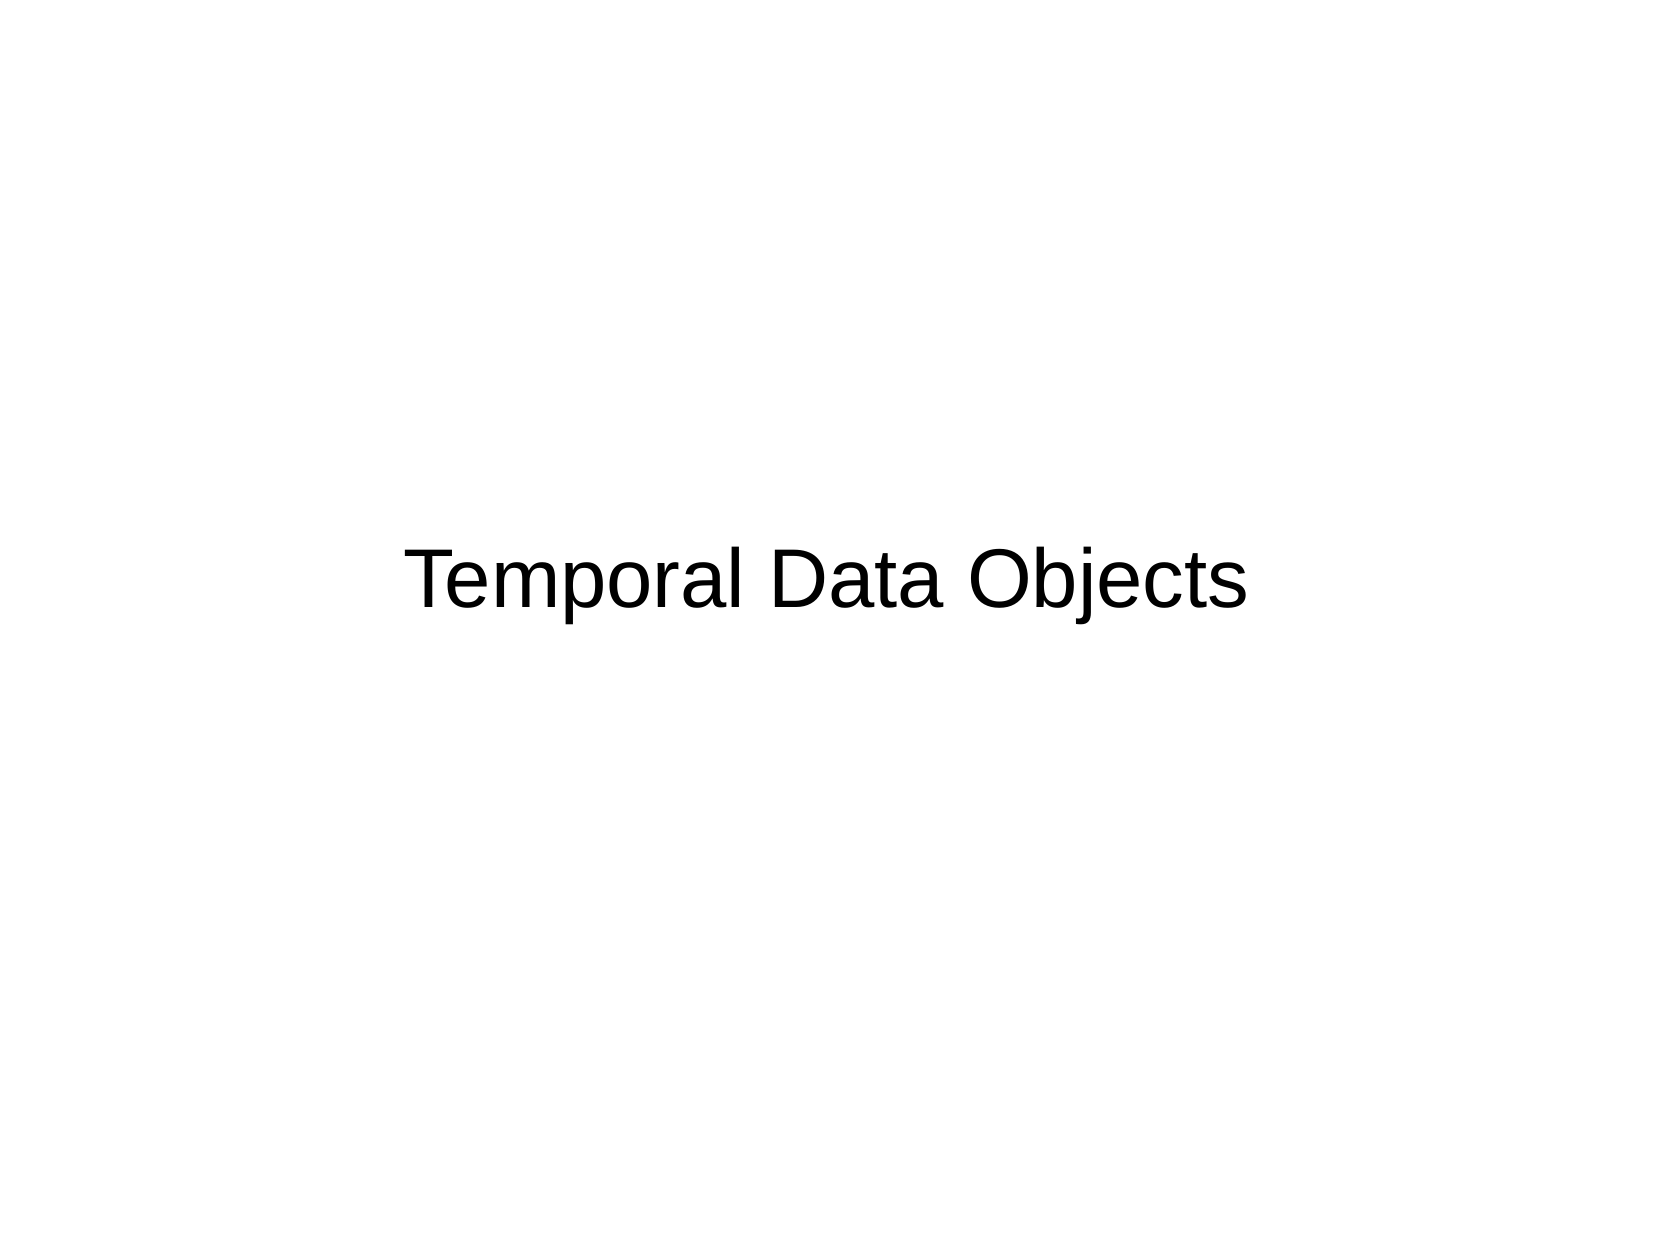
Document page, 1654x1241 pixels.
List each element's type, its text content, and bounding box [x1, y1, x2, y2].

subtitle Temporal Data Objects [82, 56, 1571, 1102]
